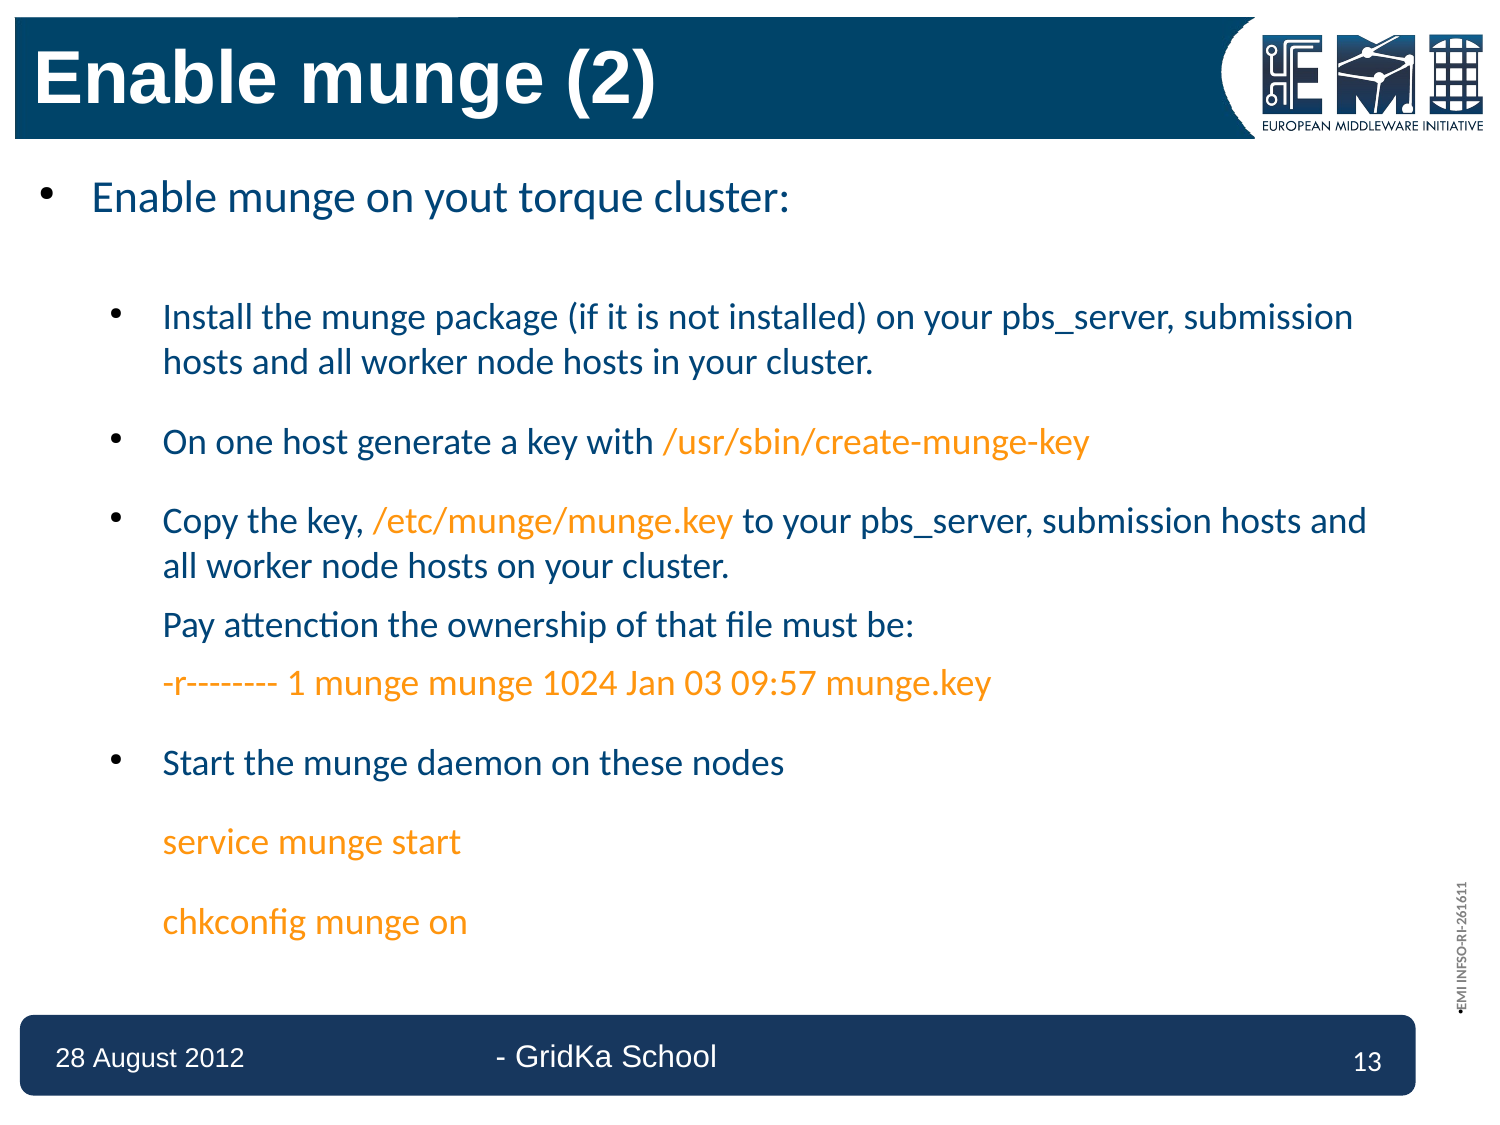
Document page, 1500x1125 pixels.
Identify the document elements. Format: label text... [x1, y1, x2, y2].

picture [28, 17, 1255, 139]
text_box Enable munge (2) [18, 21, 673, 127]
list Enable munge on yout torque cluster: Install the munge package (if it is not installed) on your pbs_server, submission hosts and all worker node hosts in your cluster. On one host generate a key with /usr/sbin/create-munge-key Copy the key, /etc/munge/munge.key to your pbs_server, submission hosts and all worker node hosts on your cluster. Pay attenction the ownership of that file must be: -r-------- 1 munge munge 1024 Jan 03 09:57 munge.key Start the munge daemon on these nodes service munge start chkconfig munge on [6, 159, 1410, 1069]
picture [14, 17, 25, 139]
picture [1262, 34, 1483, 131]
